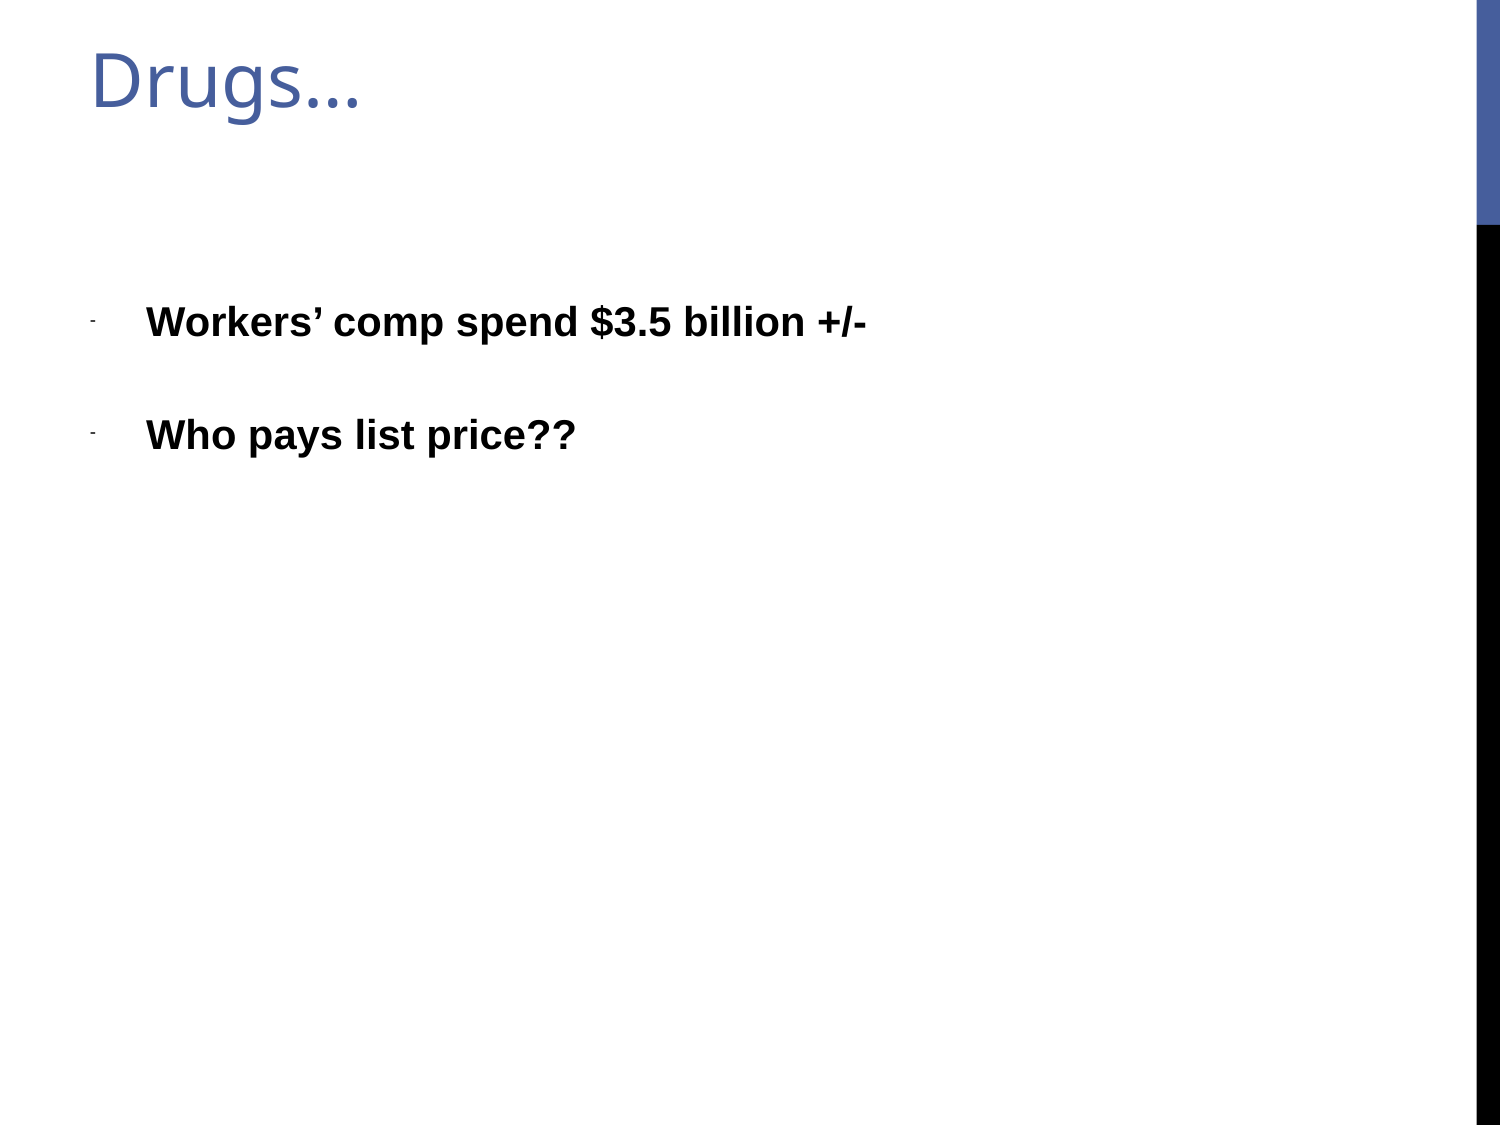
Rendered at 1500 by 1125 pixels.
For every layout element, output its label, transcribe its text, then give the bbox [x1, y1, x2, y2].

list Workers’ comp spend $3.5 billion +/- Who pays list price?? [75, 287, 1325, 1005]
title Drugs… [75, 25, 1025, 250]
